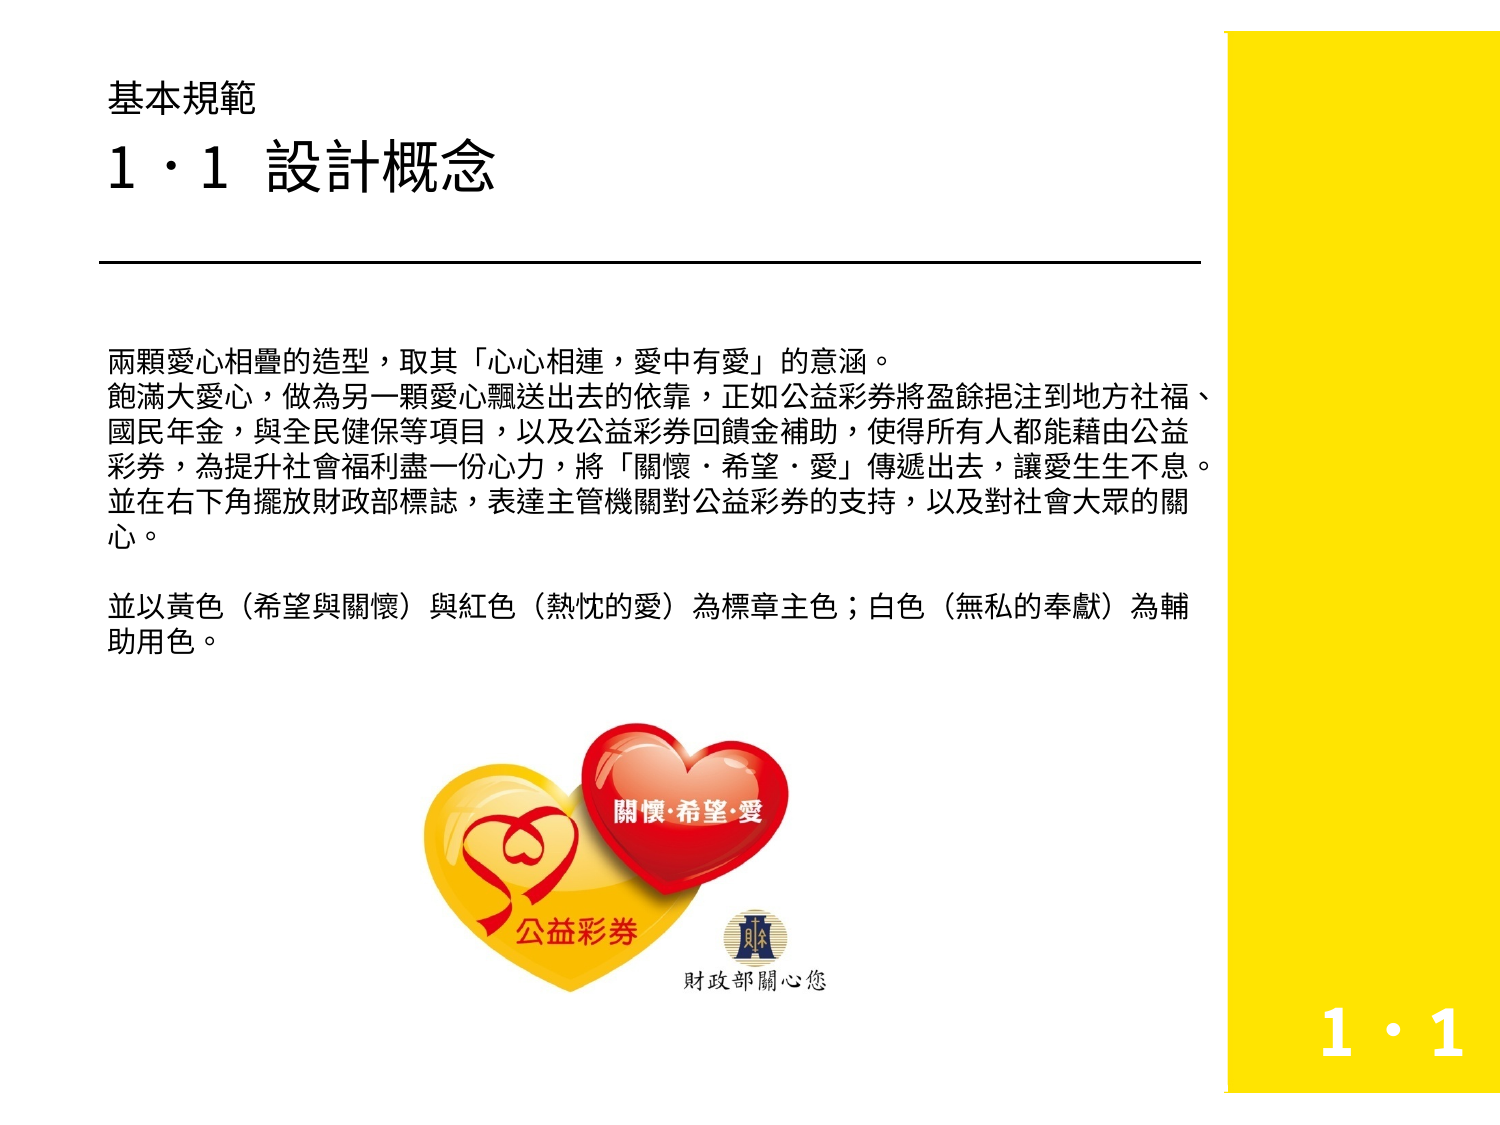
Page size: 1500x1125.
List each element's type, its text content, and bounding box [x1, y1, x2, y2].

text_box 1．1 [1250, 974, 1476, 1085]
text_box 基本規範 1．1 設計概念 [99, 37, 1201, 238]
text_box 兩顆愛心相疊的造型，取其「心心相連，愛中有愛」的意涵。 飽滿大愛心，做為另一顆愛心飄送出去的依靠，正如公益彩券將盈餘挹注到地方社福、國民年金，與全民健保等項目，以及公益彩券回饋金補助，使得所有人都能藉由公益彩券，為提升社會福利盡一份心力，將「關懷．希望．愛」傳遞出去，讓愛生生不息。並在右下角擺放財政部標誌，表達主管機關對公益彩券的支持，以及對社會大眾的關心。 並以黃色（希望與關懷）與紅色（熱忱的愛）為標章主色；白色（無私的奉獻）為輔助用色。 [99, 264, 1201, 600]
picture [0, 31, 1500, 1093]
